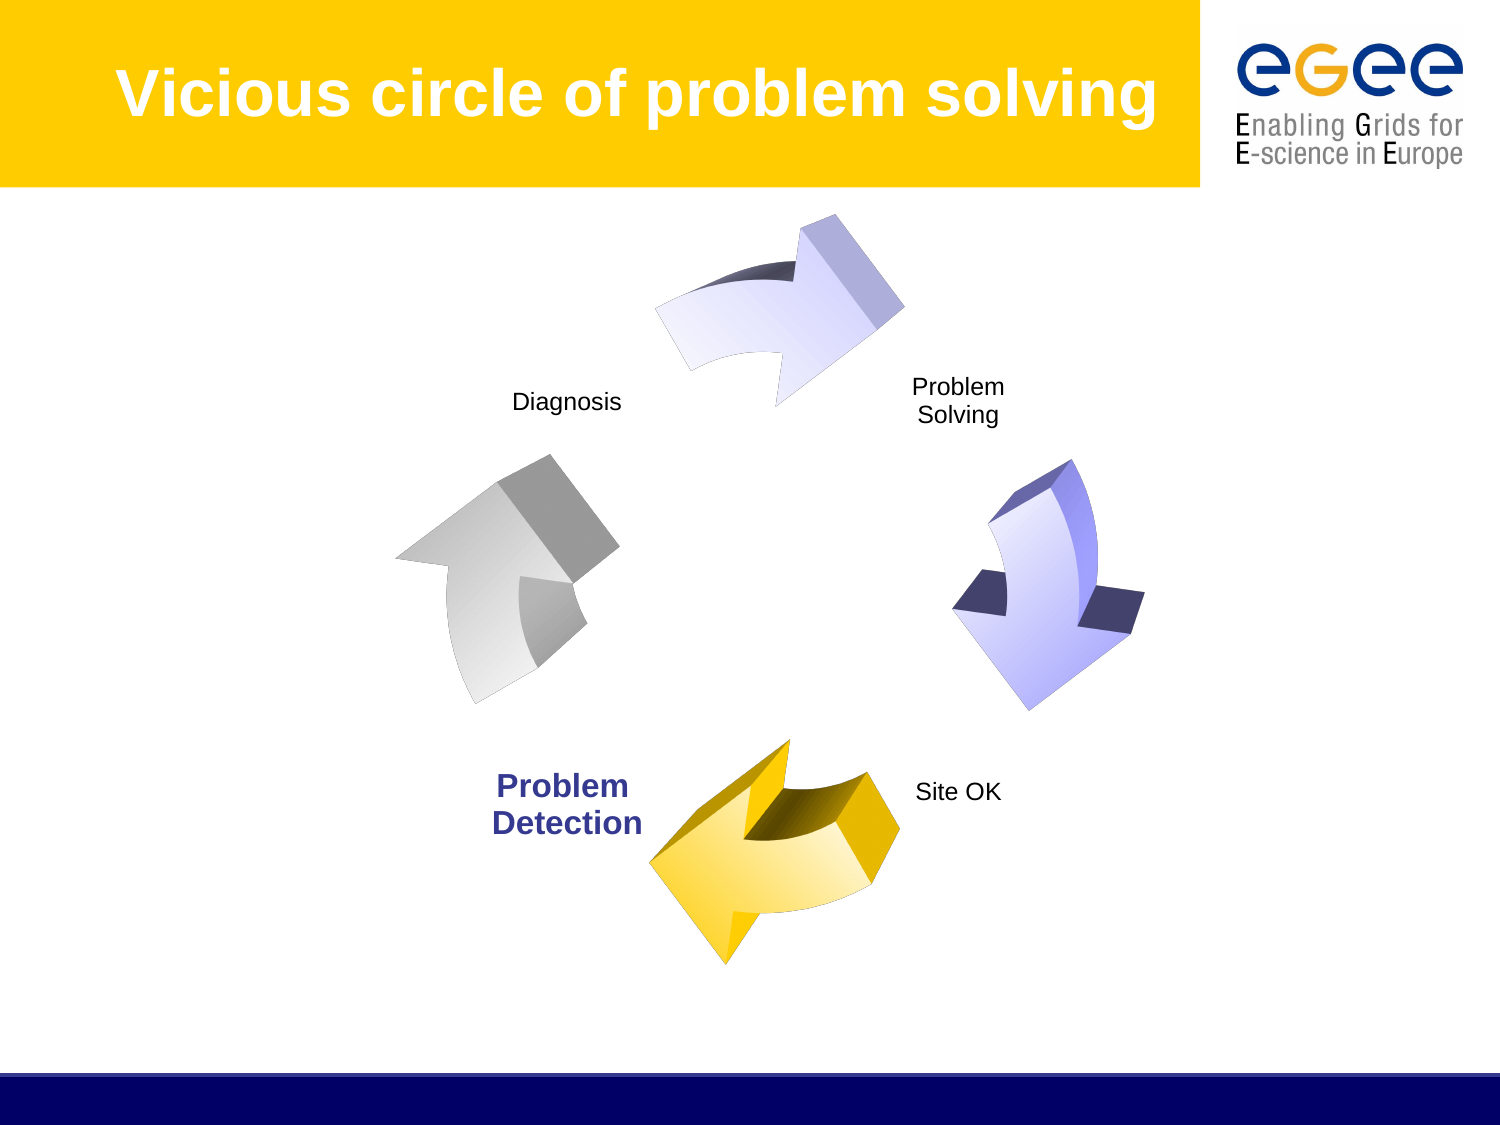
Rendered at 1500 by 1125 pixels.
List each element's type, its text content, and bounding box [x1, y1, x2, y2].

text_box Problem Solving [877, 319, 1040, 482]
text_box Diagnosis [485, 320, 649, 483]
title Vicious circle of problem solving [12, 37, 1175, 150]
text_box Problem Detection [486, 711, 649, 899]
text_box Site OK [877, 710, 1040, 873]
picture [1237, 24, 1463, 169]
